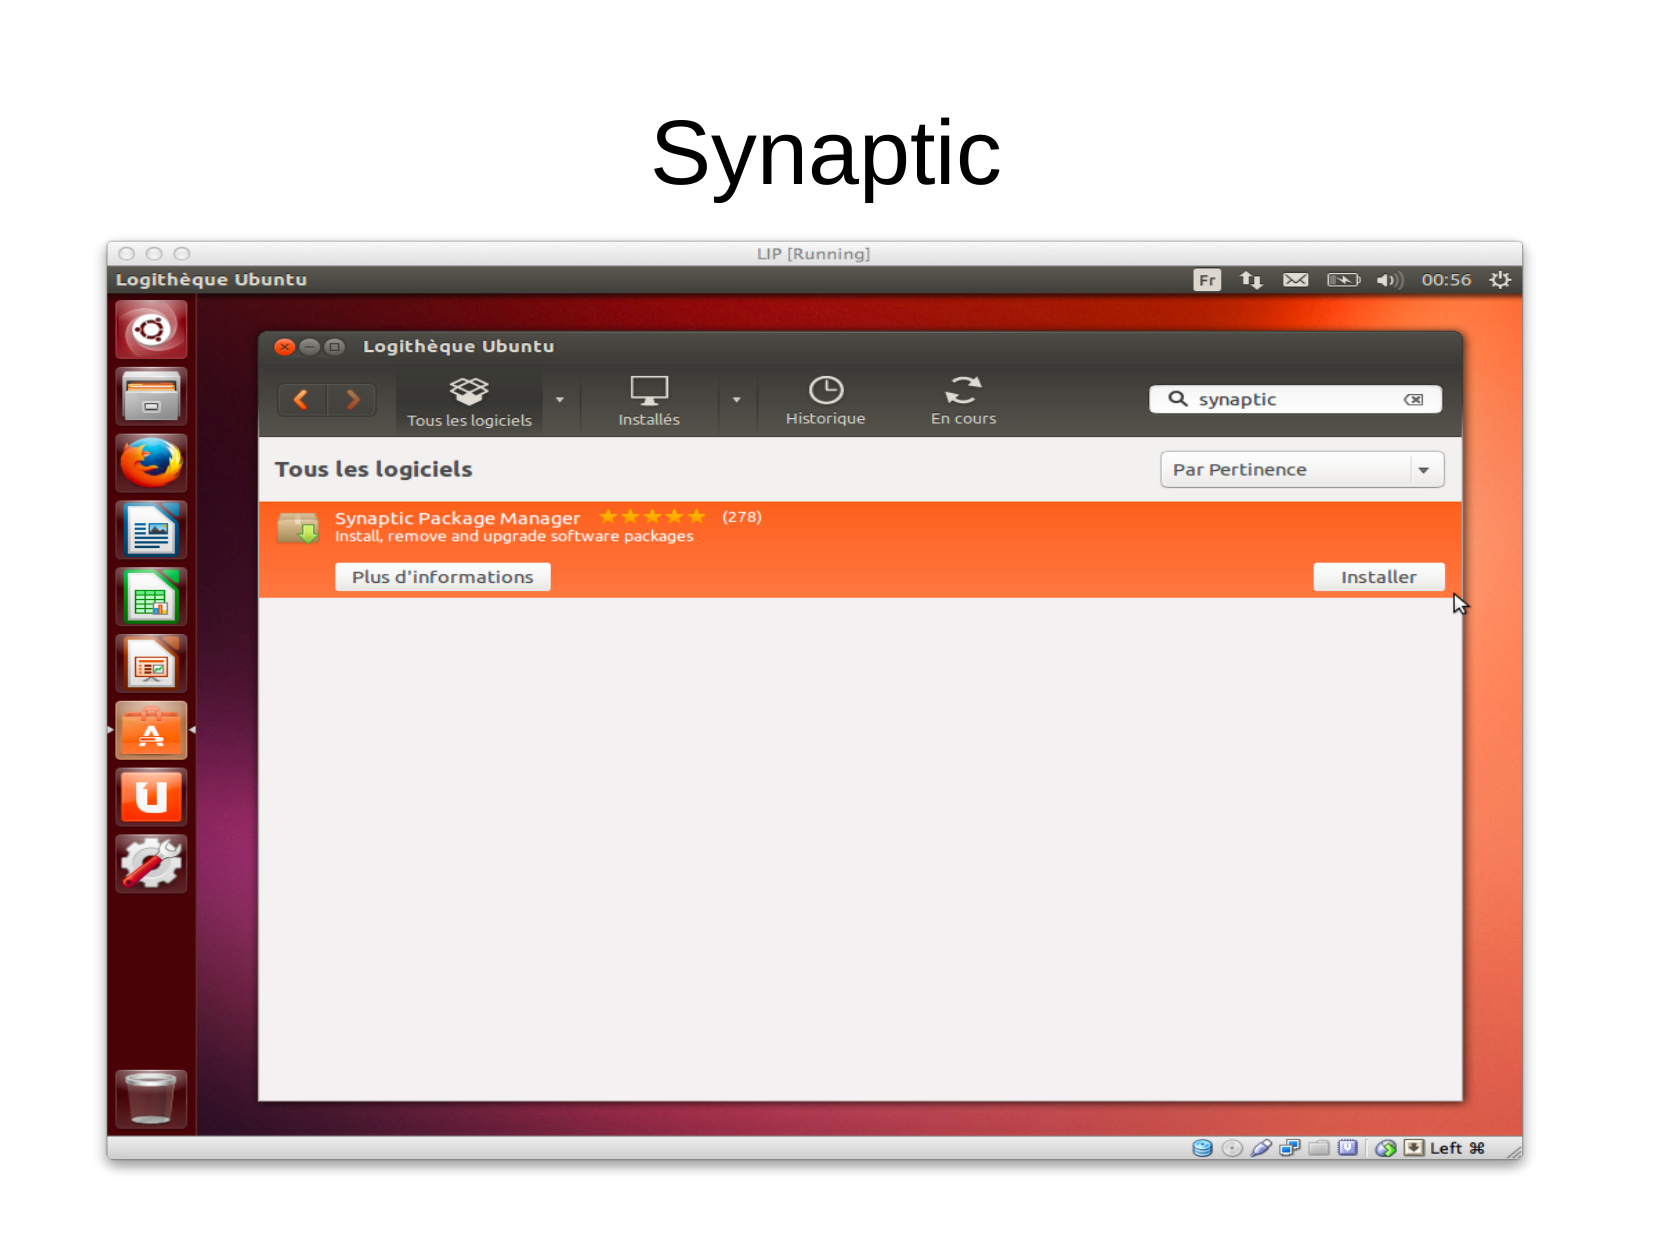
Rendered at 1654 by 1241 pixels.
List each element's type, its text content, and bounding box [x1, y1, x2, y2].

picture [88, 230, 1542, 1182]
title Synaptic [82, 49, 1571, 257]
